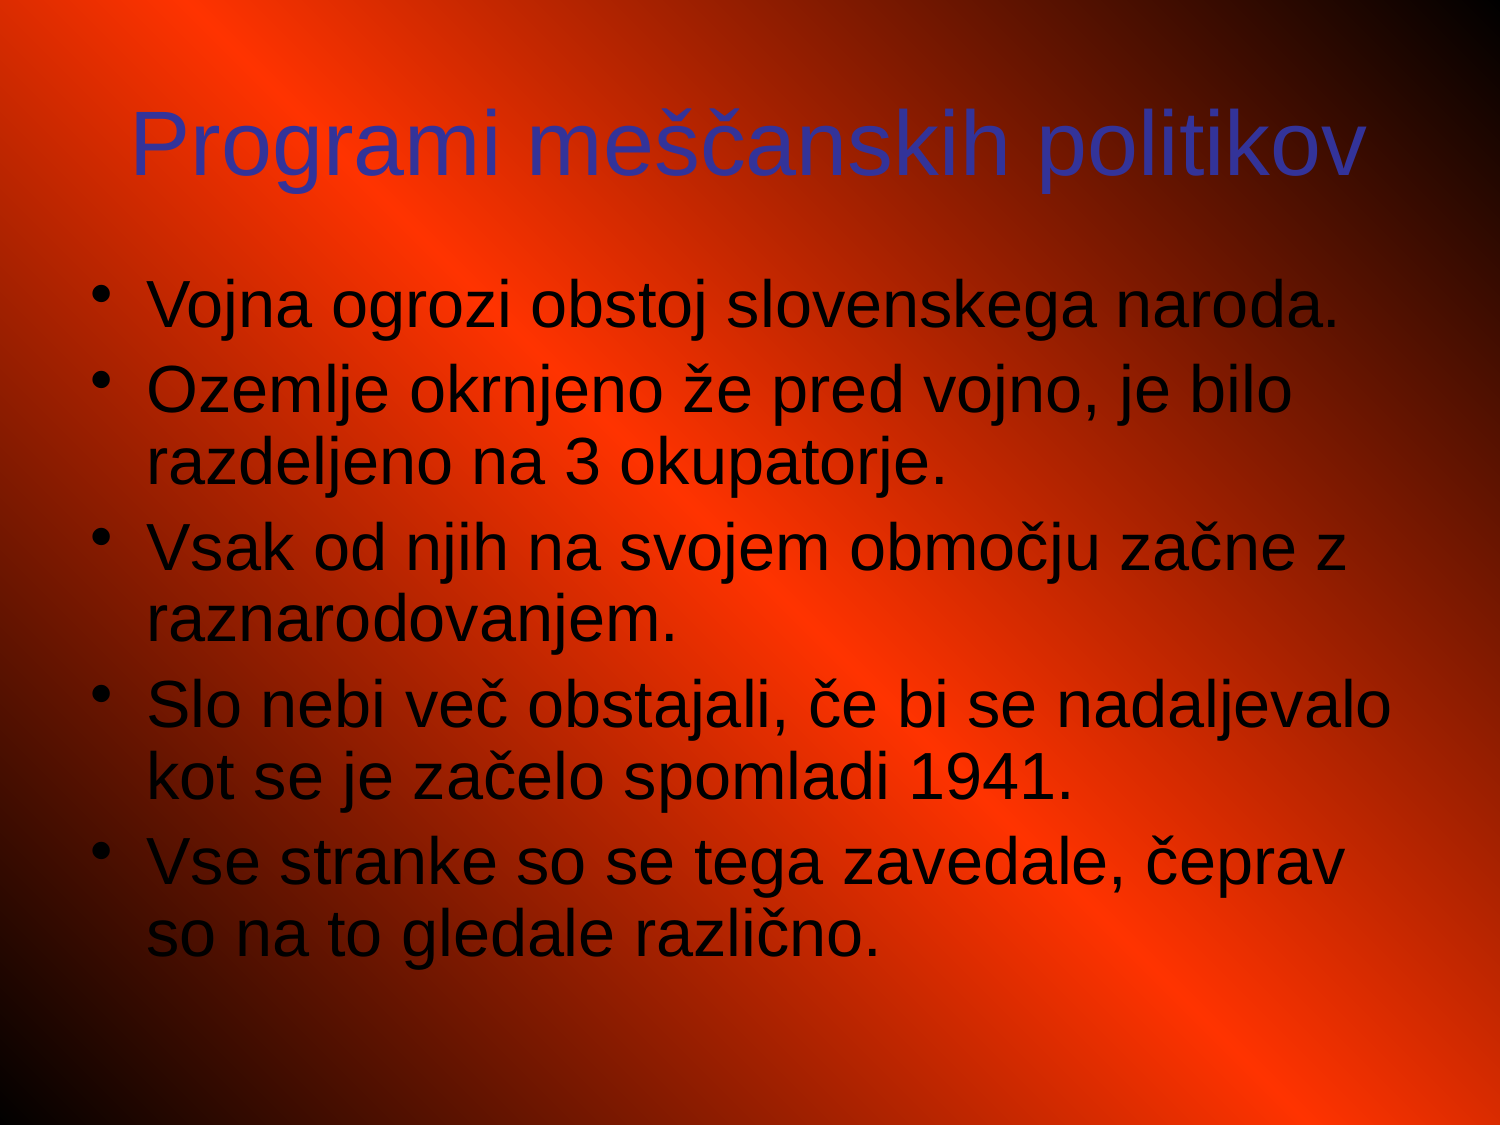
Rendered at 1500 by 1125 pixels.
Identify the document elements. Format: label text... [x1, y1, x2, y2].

title Programi meščanskih politikov [75, 45, 1425, 233]
list Vojna ogrozi obstoj slovenskega naroda. Ozemlje okrnjeno že pred vojno, je bilo razdeljeno na 3 okupatorje. Vsak od njih na svojem območju začne z raznarodovanjem. Slo nebi več obstajali, če bi se nadaljevalo kot se je začelo spomladi 1941. Vse stranke so se tega zavedale, čeprav so na to gledale različno. [75, 262, 1425, 1005]
